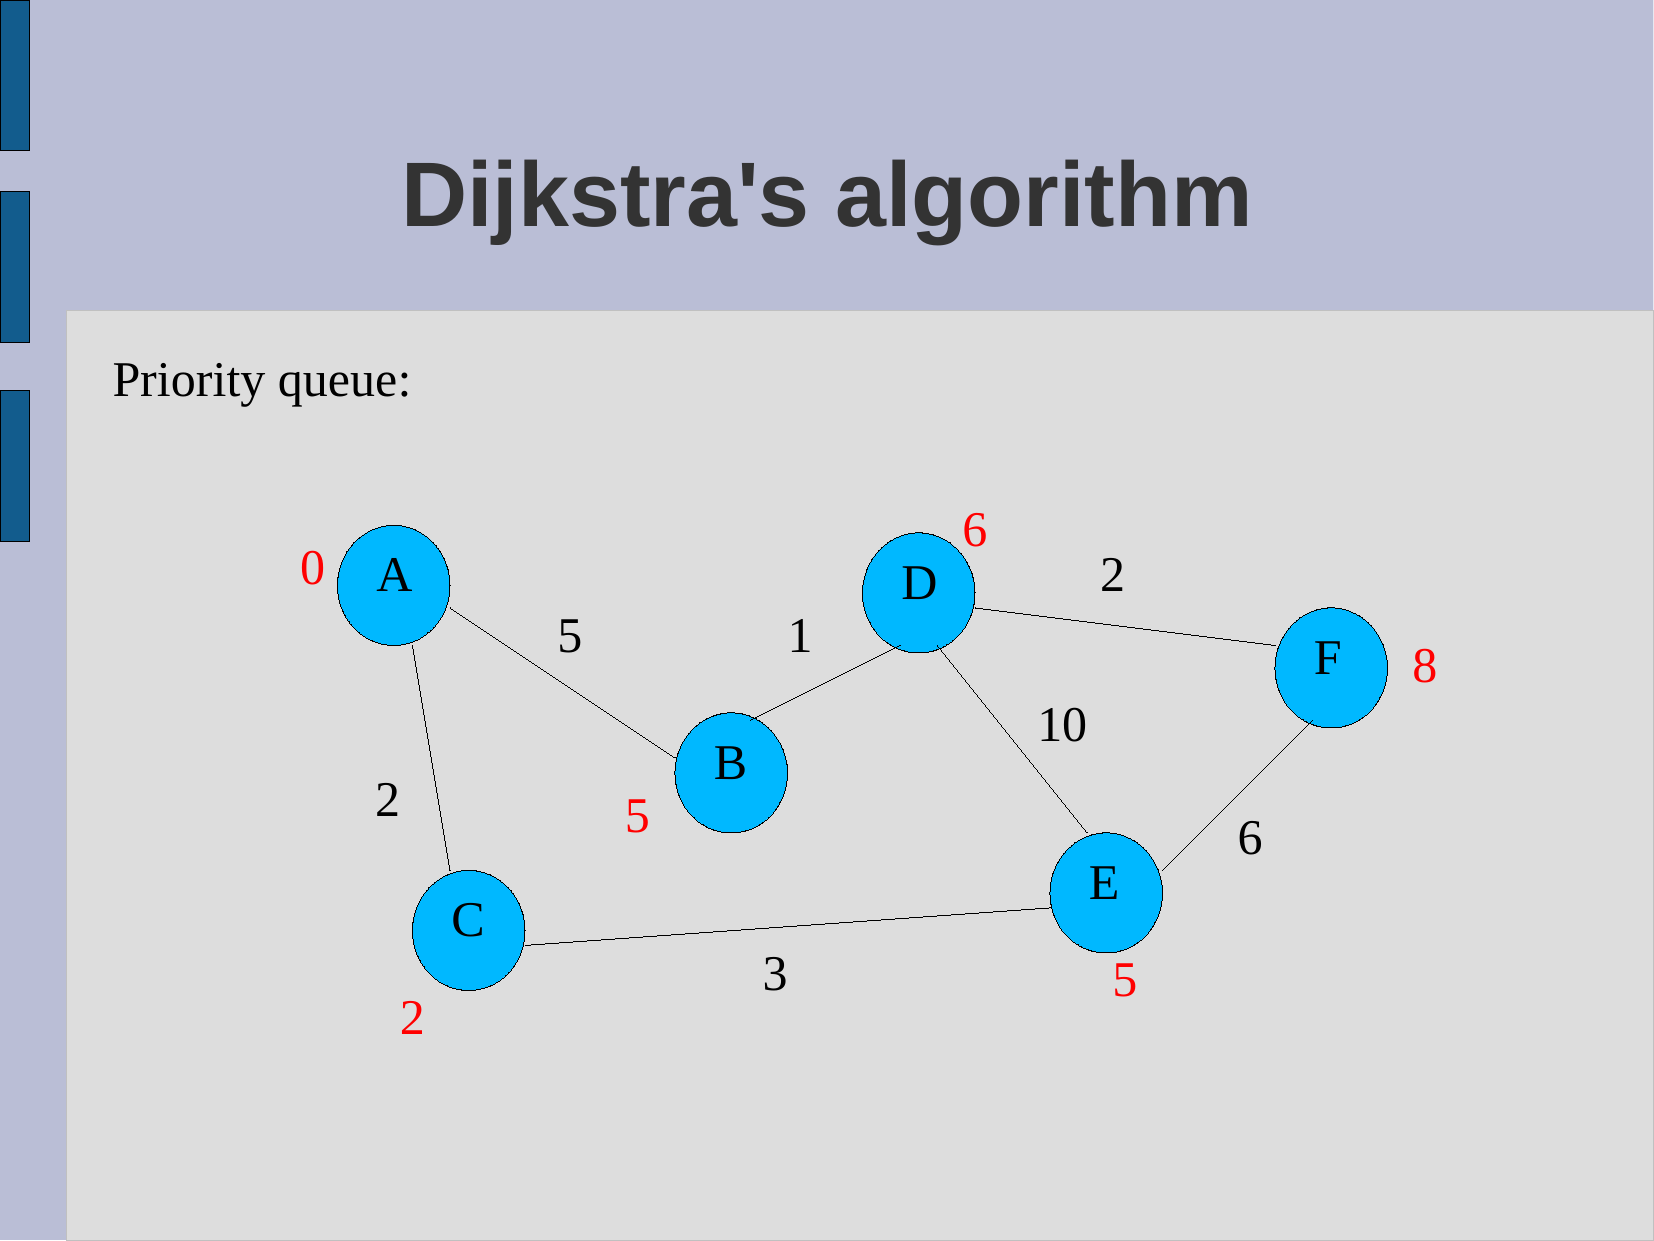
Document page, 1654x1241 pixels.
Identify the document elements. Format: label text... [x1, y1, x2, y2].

text_box [412, 870, 526, 991]
text_box C [451, 892, 485, 948]
text_box Priority queue: [112, 352, 413, 408]
text_box B [713, 734, 748, 791]
title Dijkstra's algorithm [121, 91, 1534, 299]
text_box 6 [1237, 809, 1263, 866]
text_box [674, 712, 788, 833]
text_box 10 [1037, 697, 1088, 753]
text_box 3 [762, 945, 788, 1001]
text_box 2 [1099, 547, 1126, 603]
text_box 5 [557, 607, 583, 664]
text_box A [376, 547, 413, 603]
text_box 1 [787, 607, 813, 664]
text_box 6 [962, 502, 988, 558]
text_box F [1313, 629, 1342, 686]
text_box 8 [1412, 637, 1438, 694]
text_box [1274, 607, 1388, 728]
text_box E [1088, 854, 1120, 911]
text_box 2 [399, 989, 451, 1103]
text_box 0 [300, 539, 326, 596]
text_box D [901, 554, 938, 611]
text_box 5 [1112, 952, 1138, 1008]
text_box [337, 525, 451, 646]
text_box [1049, 832, 1163, 953]
text_box [862, 532, 976, 653]
text_box 5 [624, 787, 650, 844]
text_box 2 [375, 772, 401, 828]
